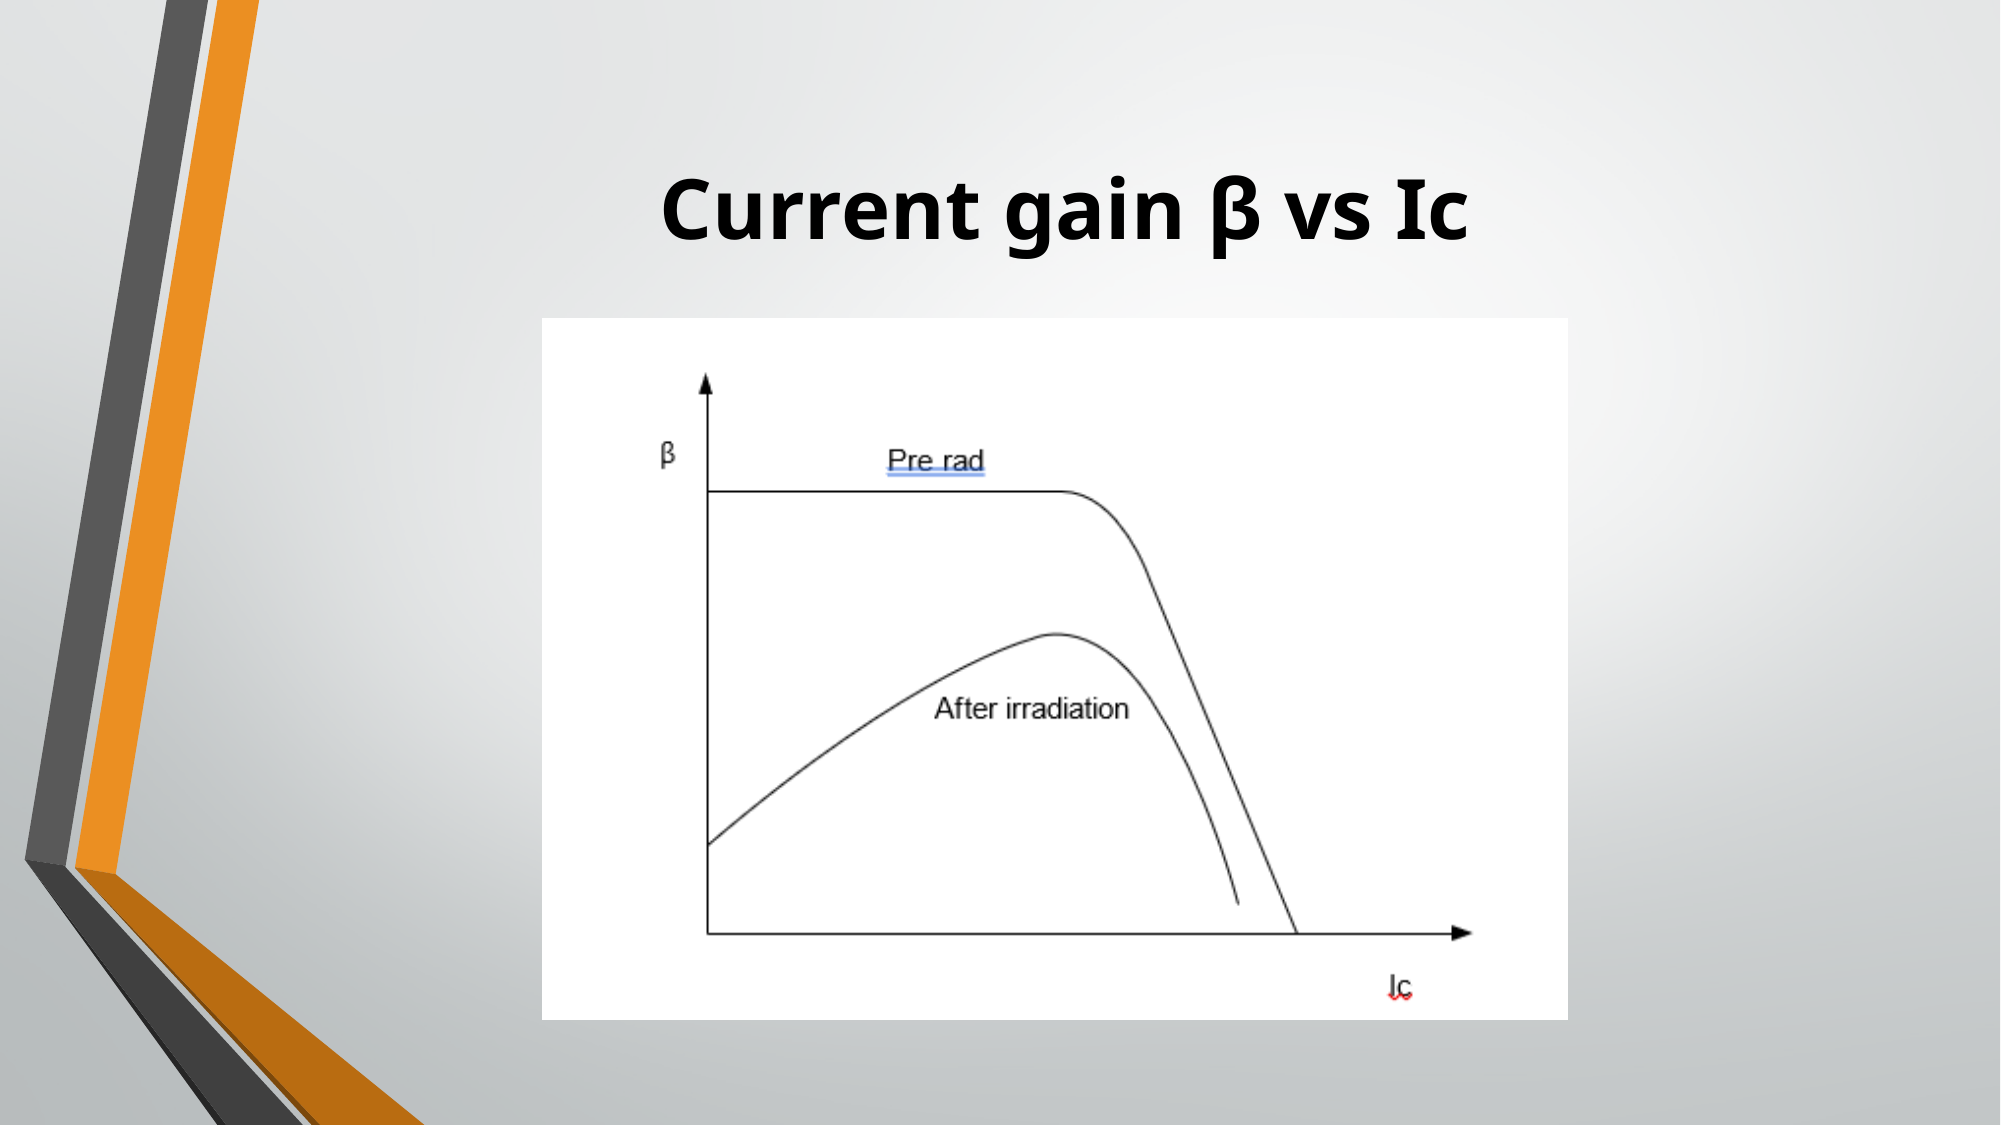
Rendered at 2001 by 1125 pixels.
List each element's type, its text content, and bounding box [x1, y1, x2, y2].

title Current gain β vs Ic [243, 112, 1887, 400]
picture [542, 318, 1568, 1021]
